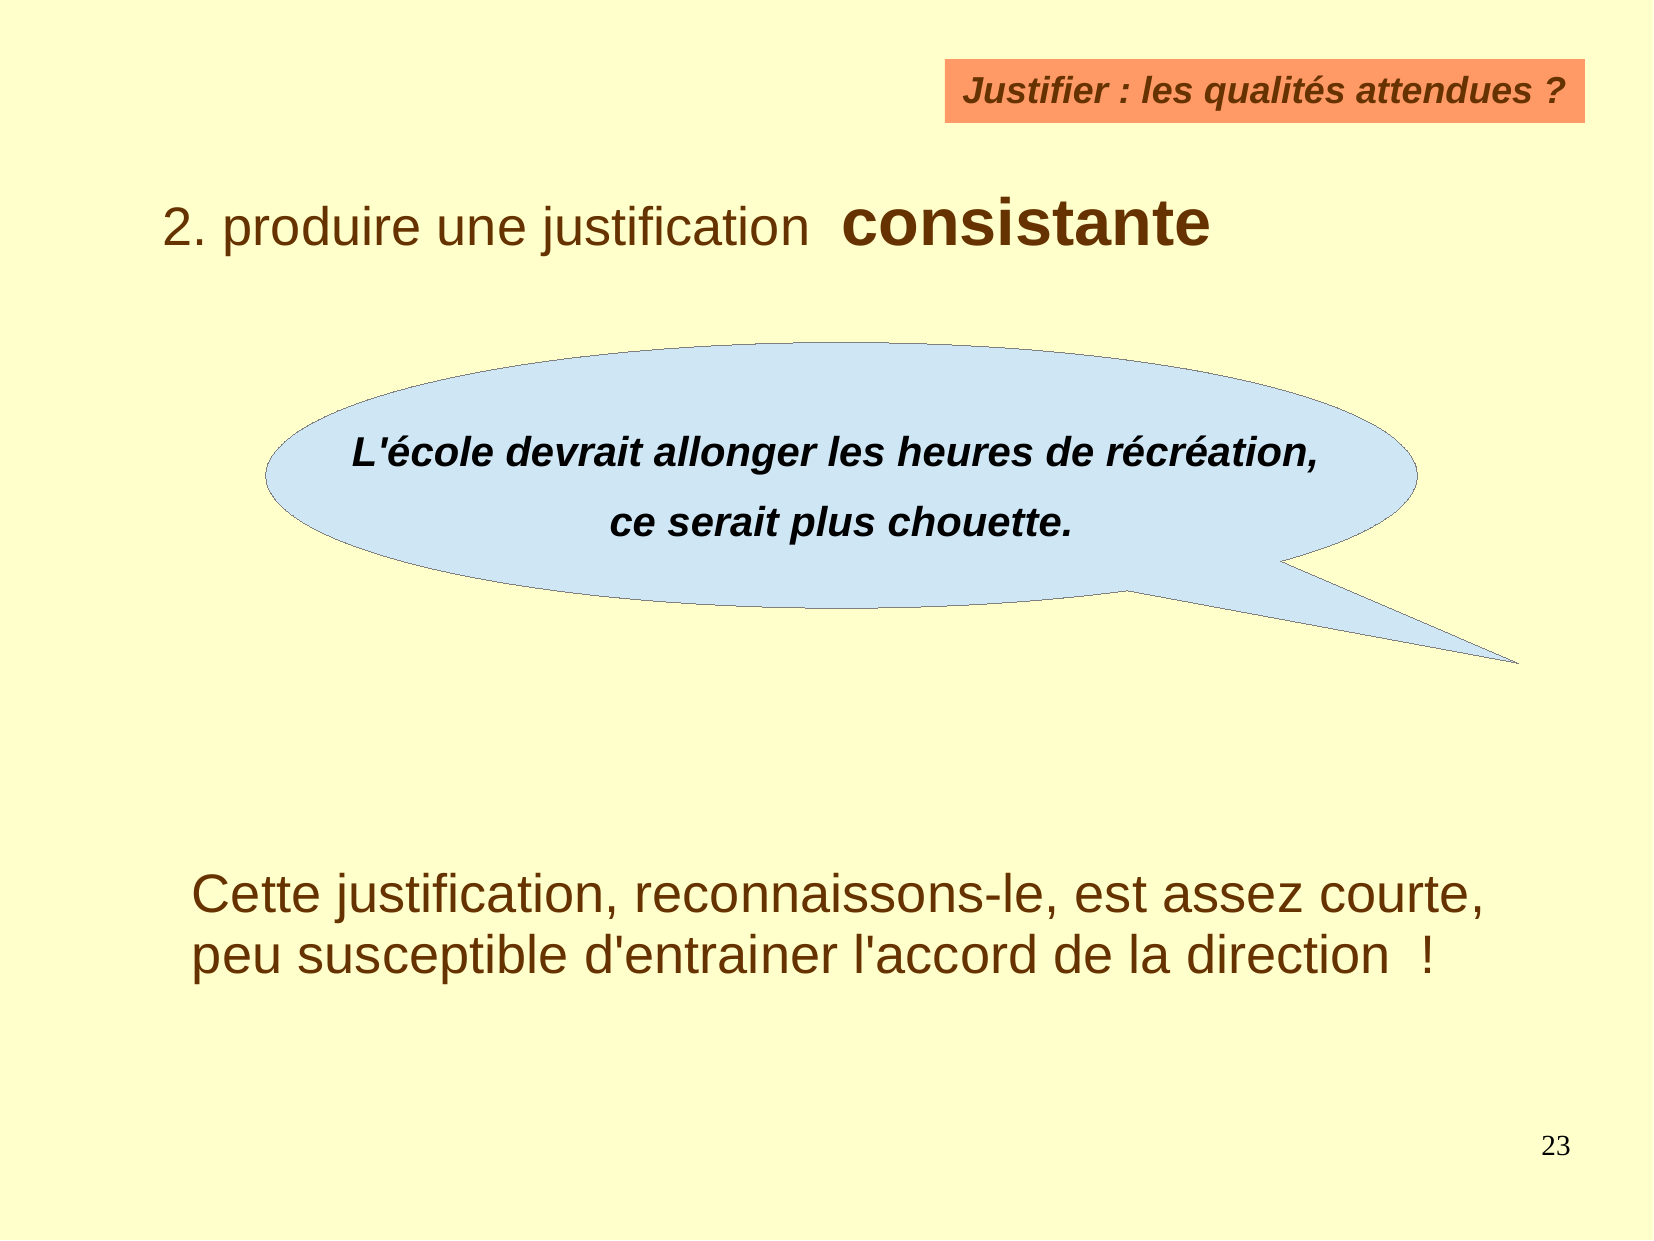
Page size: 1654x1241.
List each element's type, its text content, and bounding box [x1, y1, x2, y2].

text_box [236, 531, 532, 631]
text_box Justifier : les qualités attendues ? [944, 59, 1585, 123]
text_box L'école devrait allonger les heures de récréation, ce serait plus chouette. [265, 342, 1519, 664]
text_box 2. produire une justification [147, 188, 826, 266]
text_box consistante [826, 177, 1307, 284]
text_box Cette justification, reconnaissons-le, est assez courte, peu susceptible d'entrainer l'accord de la direction ! [177, 856, 1506, 1004]
